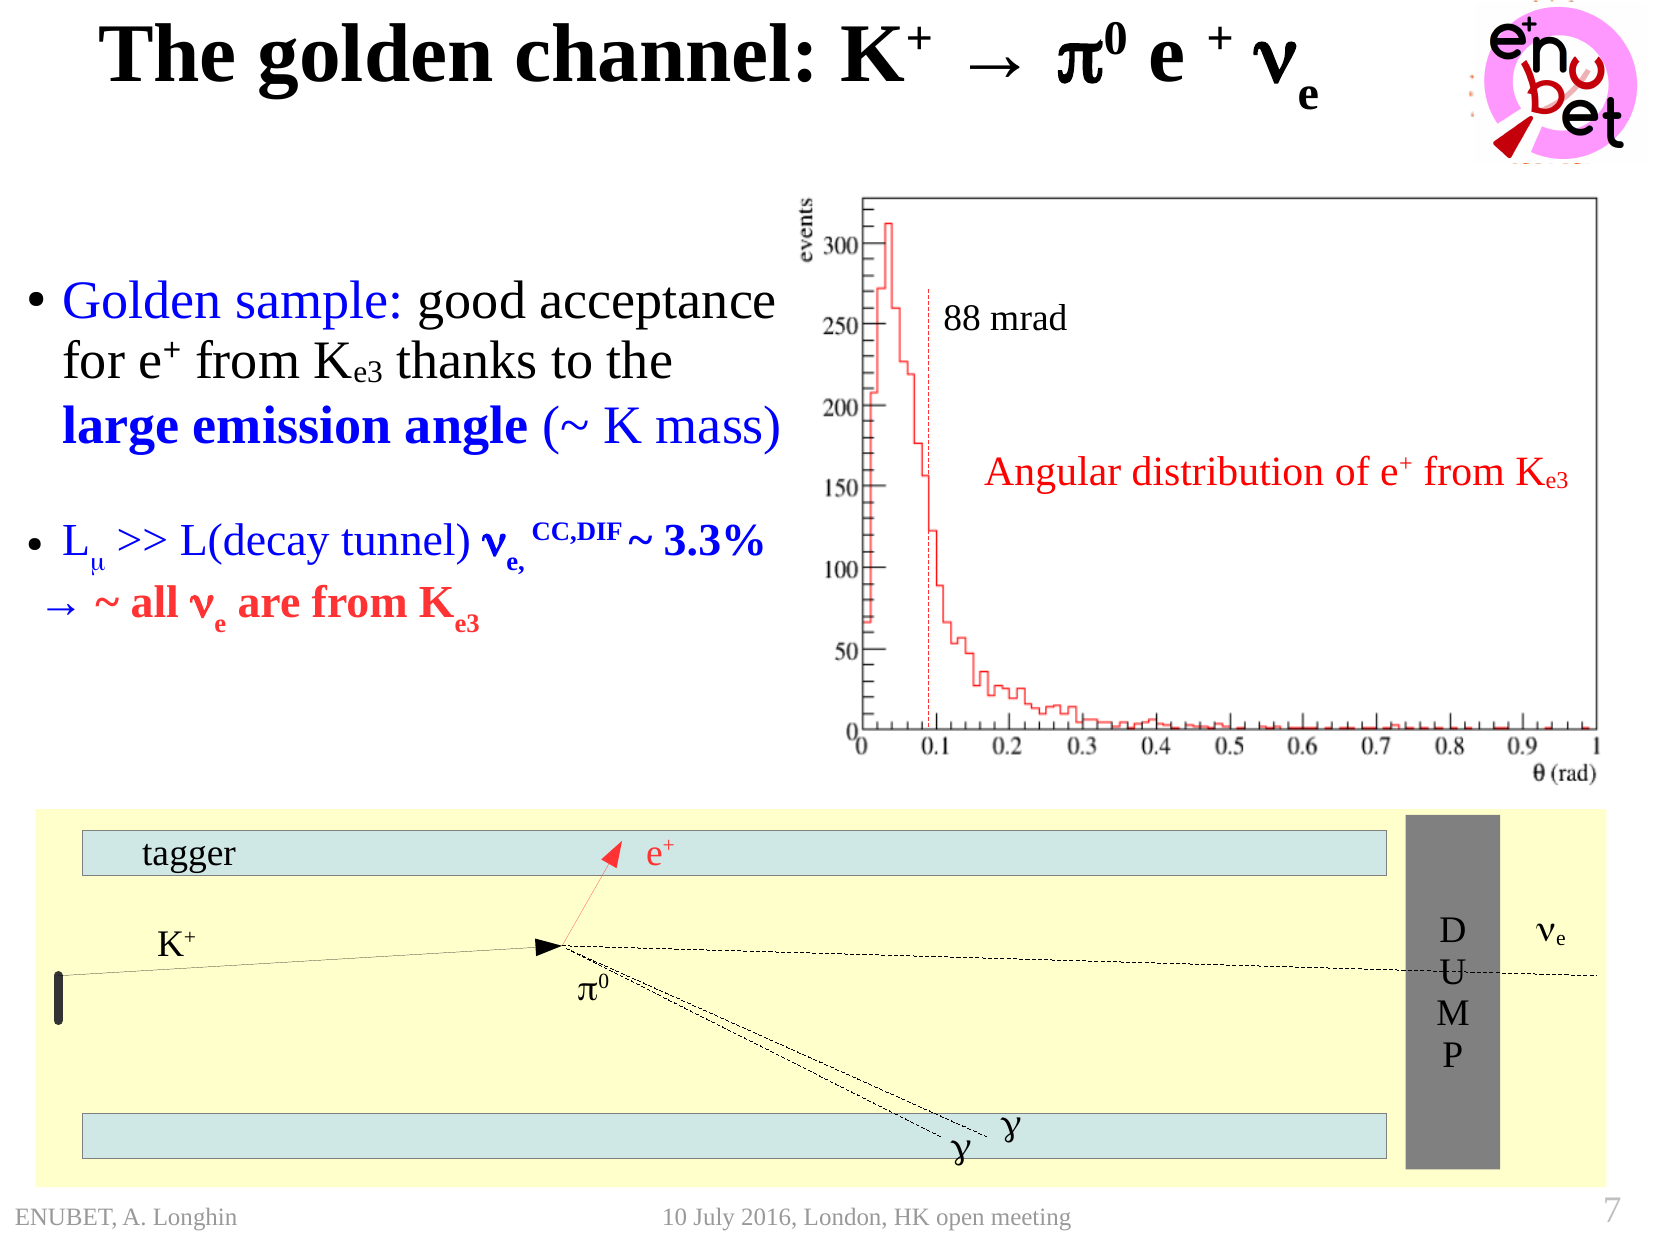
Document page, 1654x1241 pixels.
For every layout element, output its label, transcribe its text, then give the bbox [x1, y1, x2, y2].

picture [789, 177, 1618, 788]
text_box p0 [563, 959, 710, 1024]
text_box Angular distribution of e+ from Ke3 [980, 440, 1573, 502]
picture [1463, 0, 1653, 164]
text_box Golden sample: good acceptance for e+ from Ke3 thanks to the large emission angle (~ K mass) Lm >> L(decay tunnel) ne, CC,DIF ~ 3.3% → ~ all ne are from Ke3 [11, 262, 818, 674]
text_box g [985, 1101, 1019, 1166]
text_box D U M P [1405, 814, 1501, 1170]
text_box K+ [142, 915, 263, 974]
text_box e+ [631, 824, 857, 883]
text_box ne [1521, 900, 1642, 975]
text_box [35, 809, 1607, 1188]
text_box tagger [127, 824, 383, 882]
text_box The golden channel: K+ → p0 e + ne [0, 0, 1418, 187]
text_box 88 mrad [928, 289, 1130, 346]
text_box g [935, 1125, 969, 1190]
